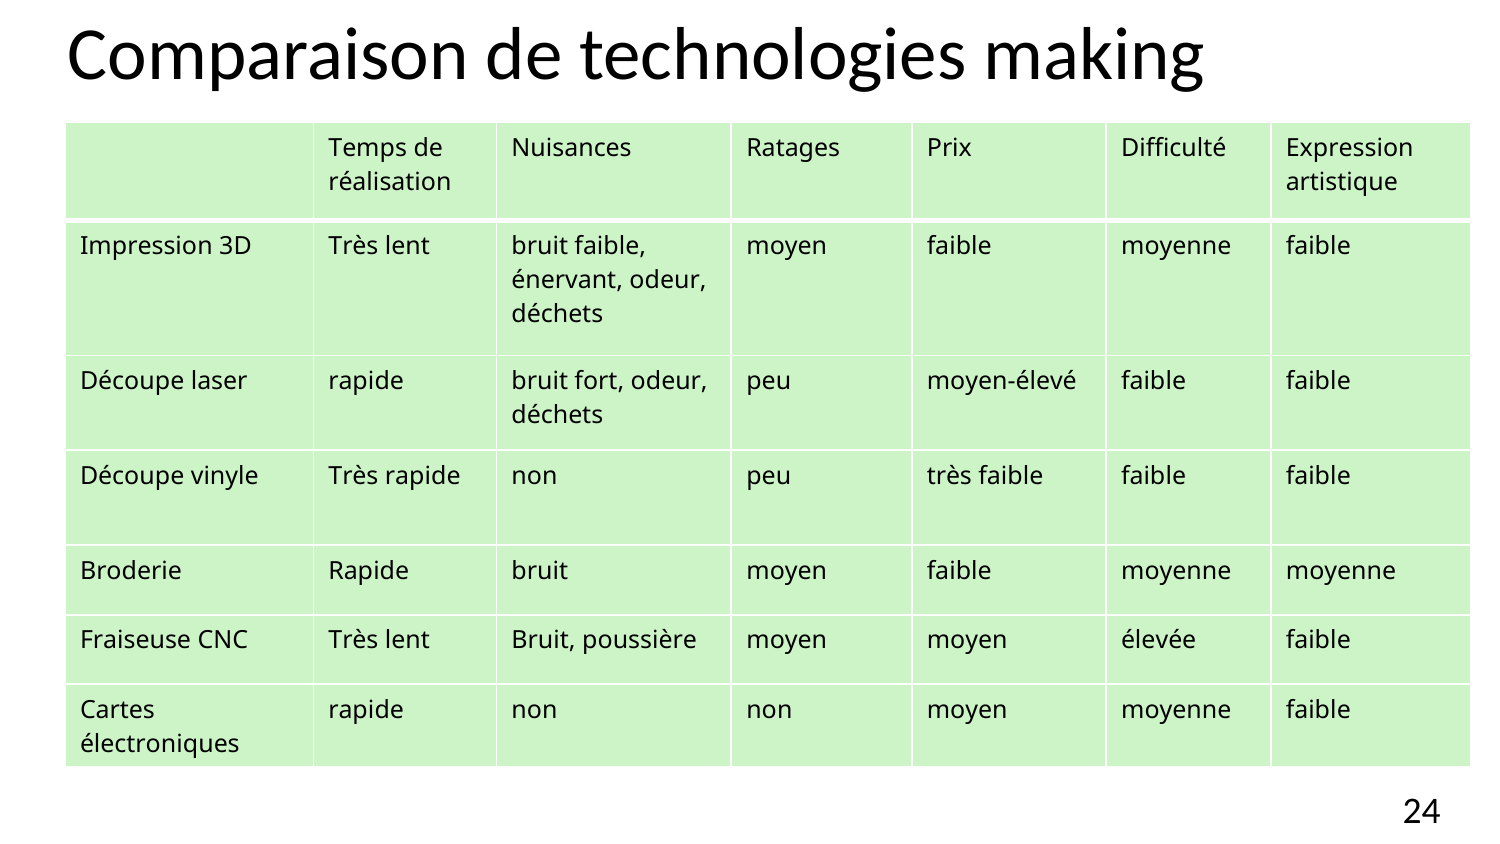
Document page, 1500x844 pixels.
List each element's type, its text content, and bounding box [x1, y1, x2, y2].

table_header Nuisances [497, 123, 730, 218]
table_cell Très lent [314, 616, 496, 683]
table_cell Très rapide [314, 451, 496, 544]
table_cell faible [1272, 451, 1470, 544]
table_cell non [732, 685, 911, 766]
table_cell faible [1107, 356, 1270, 449]
table_cell moyen [732, 616, 911, 683]
table_cell moyenne [1107, 223, 1270, 355]
table_cell faible [1272, 223, 1470, 355]
table_cell Très lent [314, 223, 496, 355]
table_cell rapide [314, 356, 496, 449]
table_cell rapide [314, 685, 496, 766]
table_cell Impression 3D [66, 223, 313, 355]
table_cell moyenne [1107, 685, 1270, 766]
table_cell Découpe vinyle [66, 451, 313, 544]
table_cell Rapide [314, 546, 496, 614]
table_header Difficulté [1107, 123, 1270, 218]
table_header Ratages [732, 123, 911, 218]
table_cell moyen [913, 616, 1105, 683]
table_header Prix [913, 123, 1105, 218]
table_cell faible [1272, 356, 1470, 449]
table_cell bruit [497, 546, 730, 614]
table_cell faible [1272, 685, 1470, 766]
table_cell moyen [732, 546, 911, 614]
table_cell peu [732, 356, 911, 449]
table_cell faible [913, 223, 1105, 355]
table_header Temps de réalisation [314, 123, 496, 218]
table_cell élevée [1107, 616, 1270, 683]
title Comparaison de technologies making [53, 0, 1403, 90]
table_header Expression artistique [1272, 123, 1470, 218]
table_cell non [497, 451, 730, 544]
table_cell bruit faible, énervant, odeur, déchets [497, 223, 730, 355]
table_cell faible [913, 546, 1105, 614]
table_cell moyen [732, 223, 911, 355]
table_cell moyen-élevé [913, 356, 1105, 449]
table_cell peu [732, 451, 911, 544]
table_cell moyenne [1107, 546, 1270, 614]
table_cell faible [1272, 616, 1470, 683]
table_header [66, 123, 313, 218]
table_cell Fraiseuse CNC [66, 616, 313, 683]
table_cell très faible [913, 451, 1105, 544]
table_cell non [497, 685, 730, 766]
table_cell moyen [913, 685, 1105, 766]
table_cell faible [1107, 451, 1270, 544]
table_cell Broderie [66, 546, 313, 614]
slide_number <numéro> [1387, 778, 1471, 824]
table_cell bruit fort, odeur, déchets [497, 356, 730, 449]
table_cell Découpe laser [66, 356, 313, 449]
table_cell Cartes électroniques [66, 685, 313, 766]
table_cell moyenne [1272, 546, 1470, 614]
table_cell Bruit, poussière [497, 616, 730, 683]
